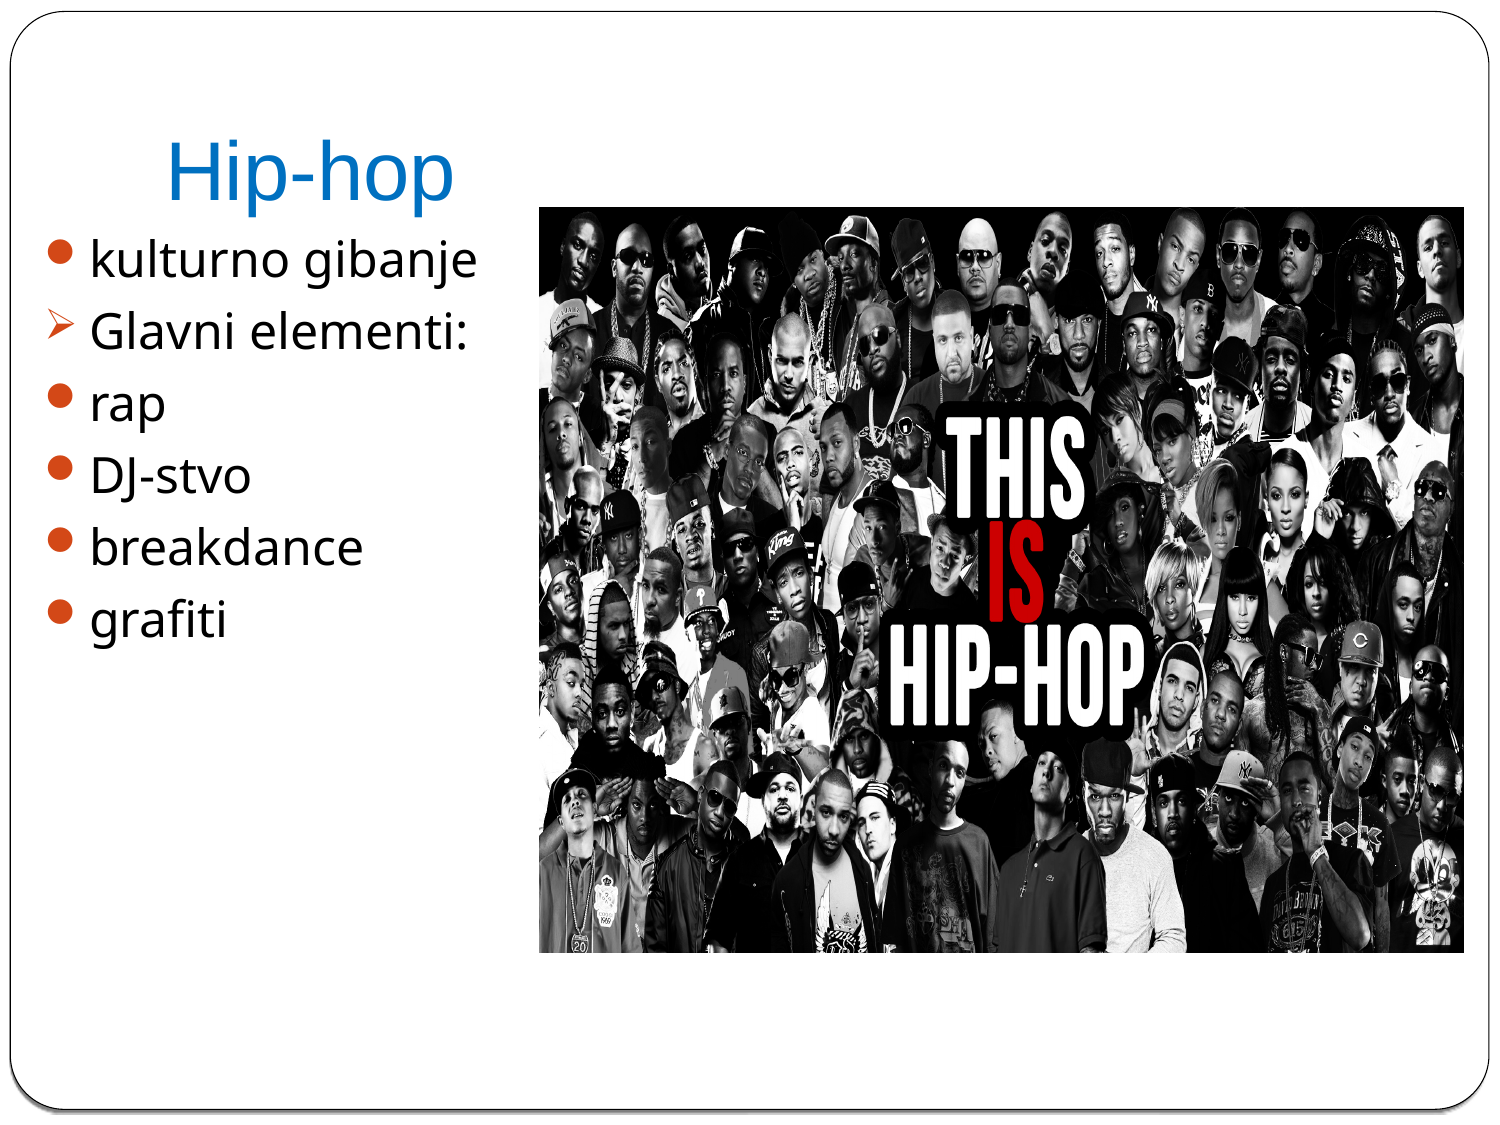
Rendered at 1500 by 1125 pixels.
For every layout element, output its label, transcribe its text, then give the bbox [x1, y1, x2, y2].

picture [539, 207, 1464, 953]
title Hip-hop [150, 45, 1425, 233]
list kulturno gibanje Glavni elementi: rap DJ-stvo breakdance grafiti [29, 220, 1317, 941]
